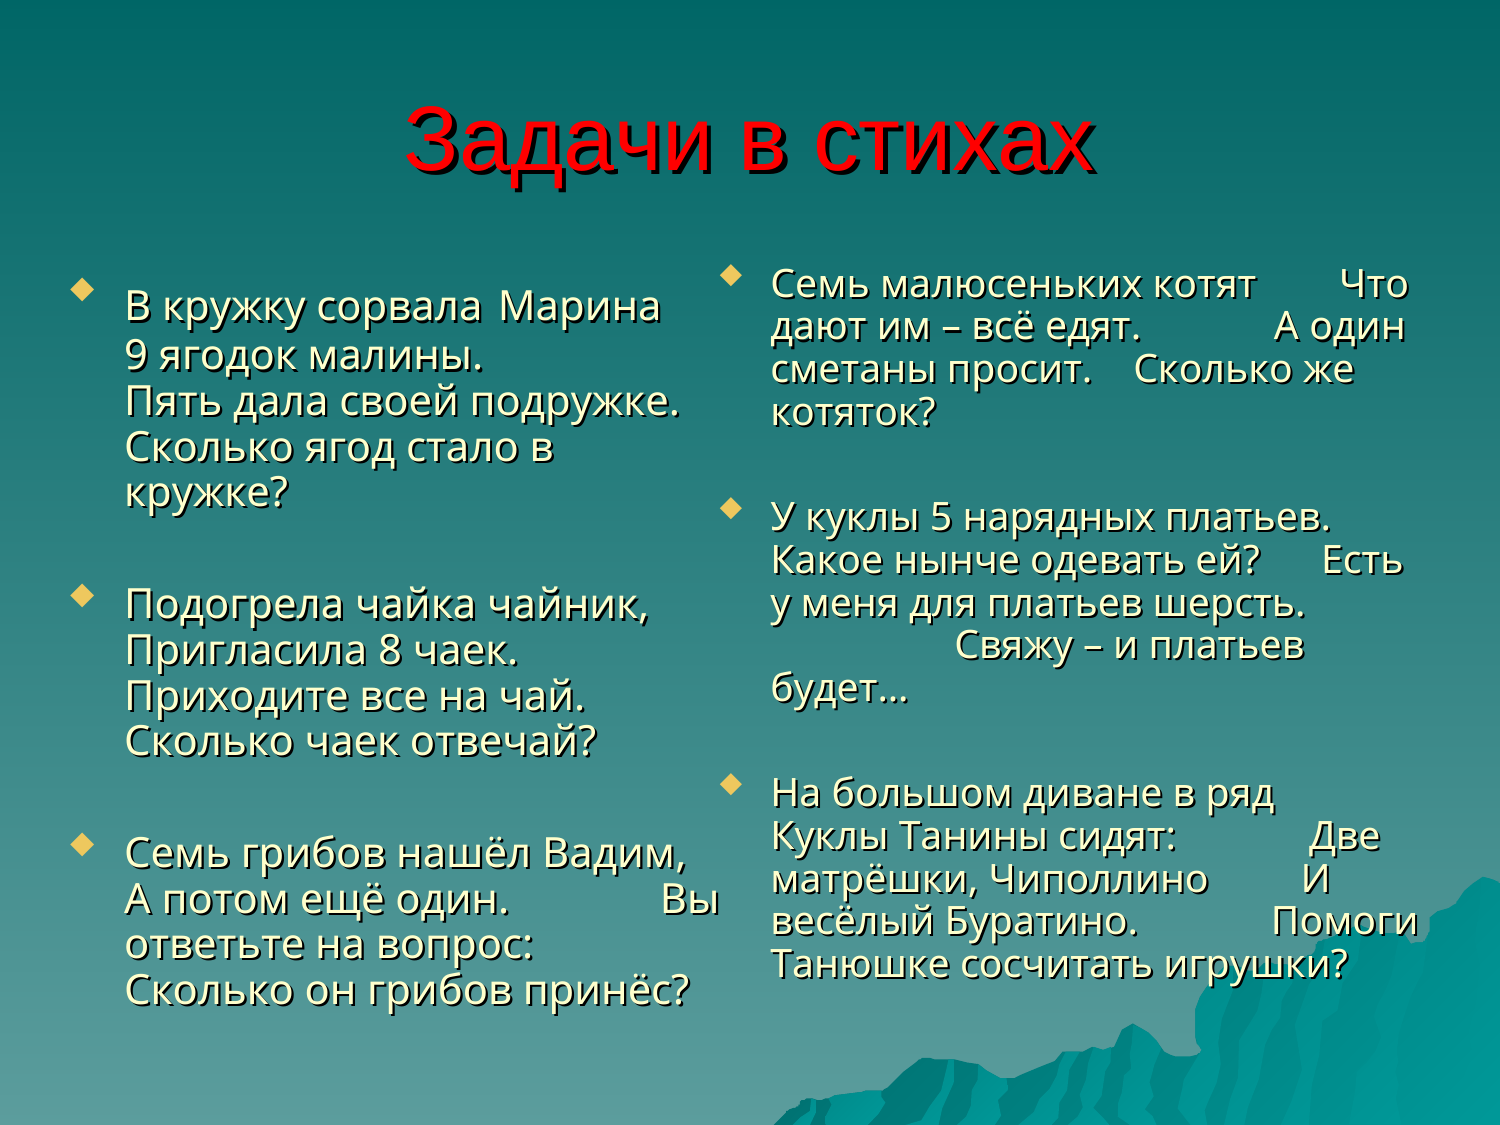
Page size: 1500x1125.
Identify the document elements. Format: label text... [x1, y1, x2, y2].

list В кружку сорвала Марина 9 ягодок малины. Пять дала своей подружке. Сколько ягод стало в кружке? Подогрела чайка чайник, Пригласила 8 чаек. Приходите все на чай. Сколько чаек отвечай? Семь грибов нашёл Вадим, А потом ещё один. Вы ответьте на вопрос: Сколько он грибов принёс? [53, 262, 738, 1083]
title Задачи в стихах [75, 45, 1426, 233]
list Семь малюсеньких котят Что дают им – всё едят. А один сметаны просит. Сколько же котяток? У куклы 5 нарядных платьев. Какое нынче одевать ей? Есть у меня для платьев шерсть. Свяжу – и платьев будет… На большом диване в ряд Куклы Танины сидят: Две матрёшки, Чиполлино И весёлый Буратино. Помоги Танюшке сосчитать игрушки? [702, 255, 1436, 999]
